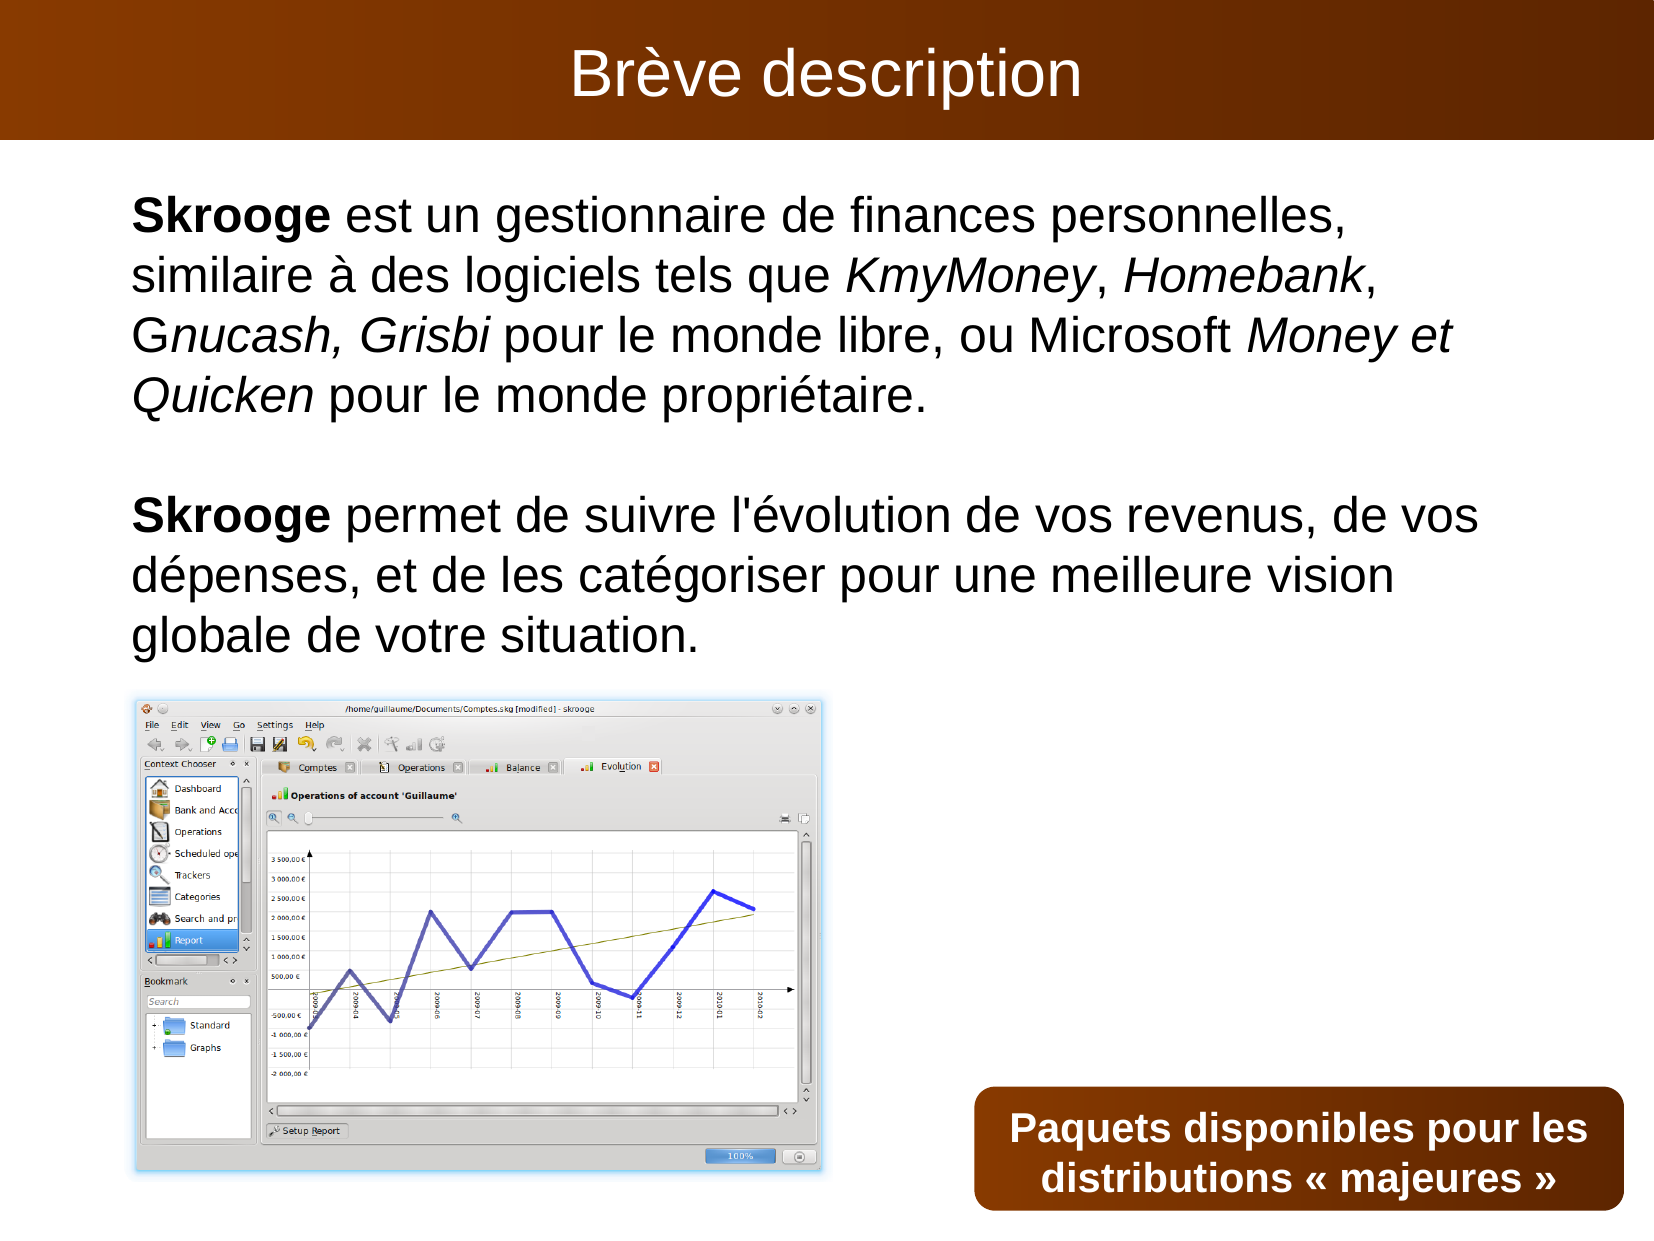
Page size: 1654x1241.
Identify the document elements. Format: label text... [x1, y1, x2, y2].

picture [124, 689, 833, 1182]
title Brève description [0, 0, 1654, 140]
text_box Skrooge est un gestionnaire de finances personnelles, similaire à des logiciels tels que KmyMoney, Homebank, Gnucash, Grisbi pour le monde libre, ou Microsoft Money et Quicken pour le monde propriétaire. Skrooge permet de suivre l'évolution de vos revenus, de vos dépenses, et de les catégoriser pour une meilleure vision globale de votre situation. [41, 174, 1530, 730]
text_box Paquets disponibles pour les distributions « majeures » [974, 1086, 1625, 1211]
